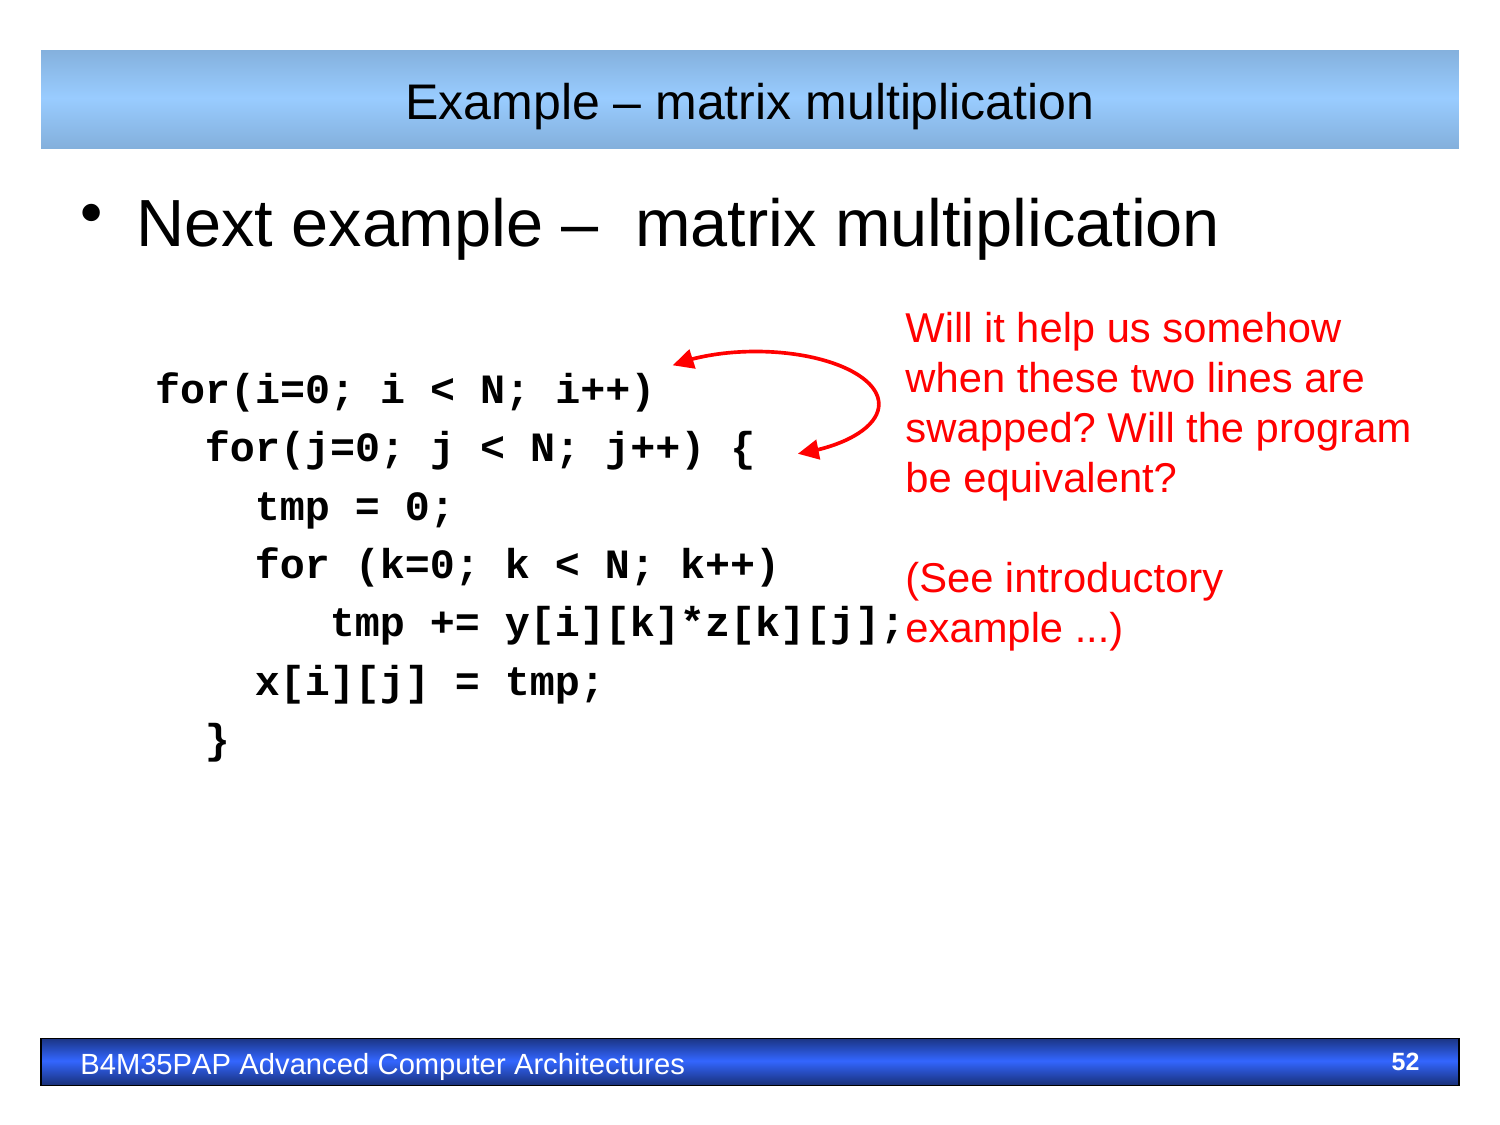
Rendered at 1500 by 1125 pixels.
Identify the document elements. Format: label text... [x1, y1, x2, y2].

list Next example – matrix multiplication for(i=0; i < N; i++) for(j=0; j < N; j++) { tmp = 0; for (k=0; k < N; k++) tmp += y[i][k]*z[k][j]; x[i][j] = tmp; } [64, 172, 1436, 1000]
title Example – matrix multiplication [41, 50, 1459, 149]
text_box Will it help us somehow when these two lines are swapped? Will the program be equivalent? (See introductory example ...) [890, 292, 1442, 658]
